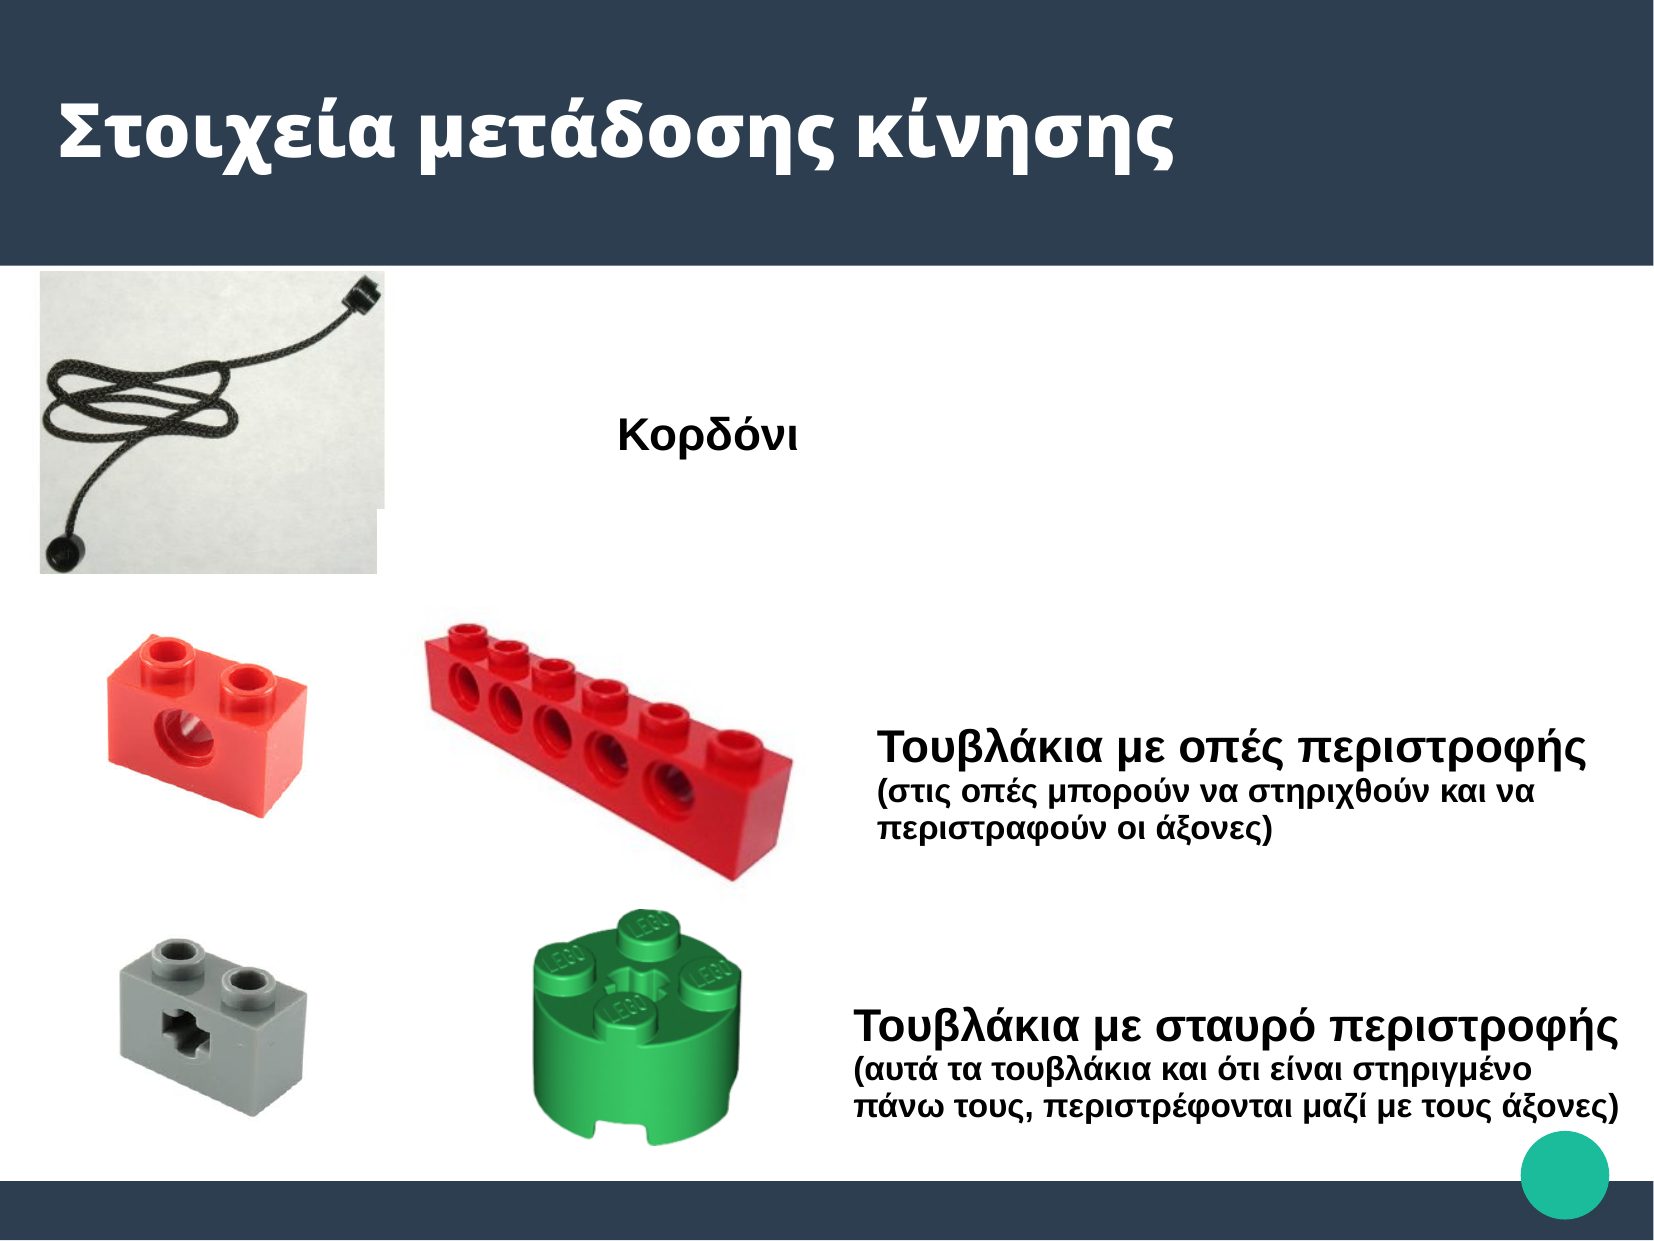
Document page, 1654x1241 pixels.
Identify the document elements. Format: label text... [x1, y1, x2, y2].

text_box Τουβλάκια με σταυρό περιστροφής (αυτά τα τουβλάκια και ότι είναι στηριγμένο πάνω τους, περιστρέφονται μαζί με τους άξονες) [838, 992, 1642, 1133]
picture [11, 271, 837, 1146]
picture [118, 933, 308, 1123]
text_box Τουβλάκια με οπές περιστροφής (στις οπές μπορούν να στηριχθούν και να περιστραφούν οι άξονες) [862, 713, 1619, 854]
title Στοιχεία μετάδοσης κίνησης [59, 49, 1595, 207]
text_box Κορδόνι [602, 401, 1193, 468]
picture [106, 625, 308, 827]
